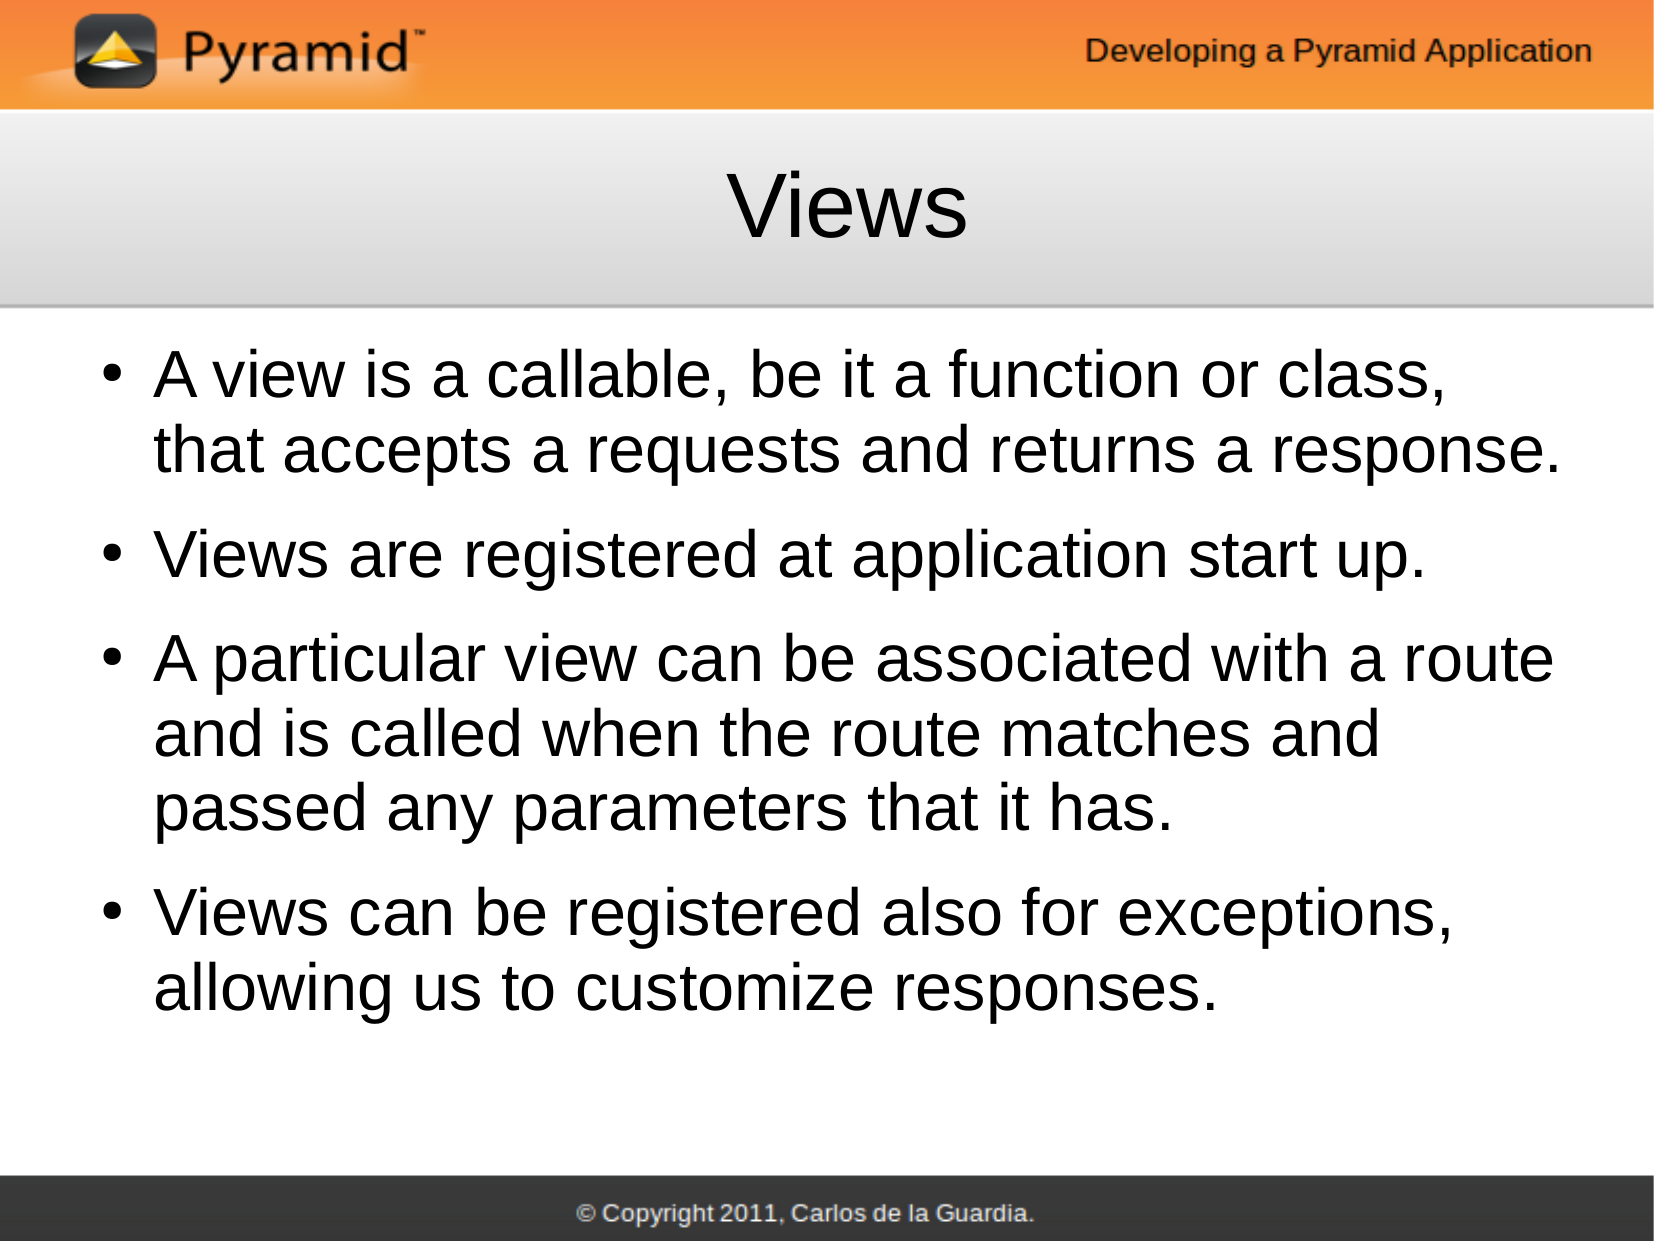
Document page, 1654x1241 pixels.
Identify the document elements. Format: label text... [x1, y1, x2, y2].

list A view is a callable, be it a function or class, that accepts a requests and returns a response. Views are registered at application start up. A particular view can be associated with a route and is called when the route matches and passed any parameters that it has. Views can be registered also for exceptions, allowing us to customize responses. [82, 337, 1571, 1157]
title Views [82, 112, 1613, 301]
picture [0, 0, 1654, 1241]
